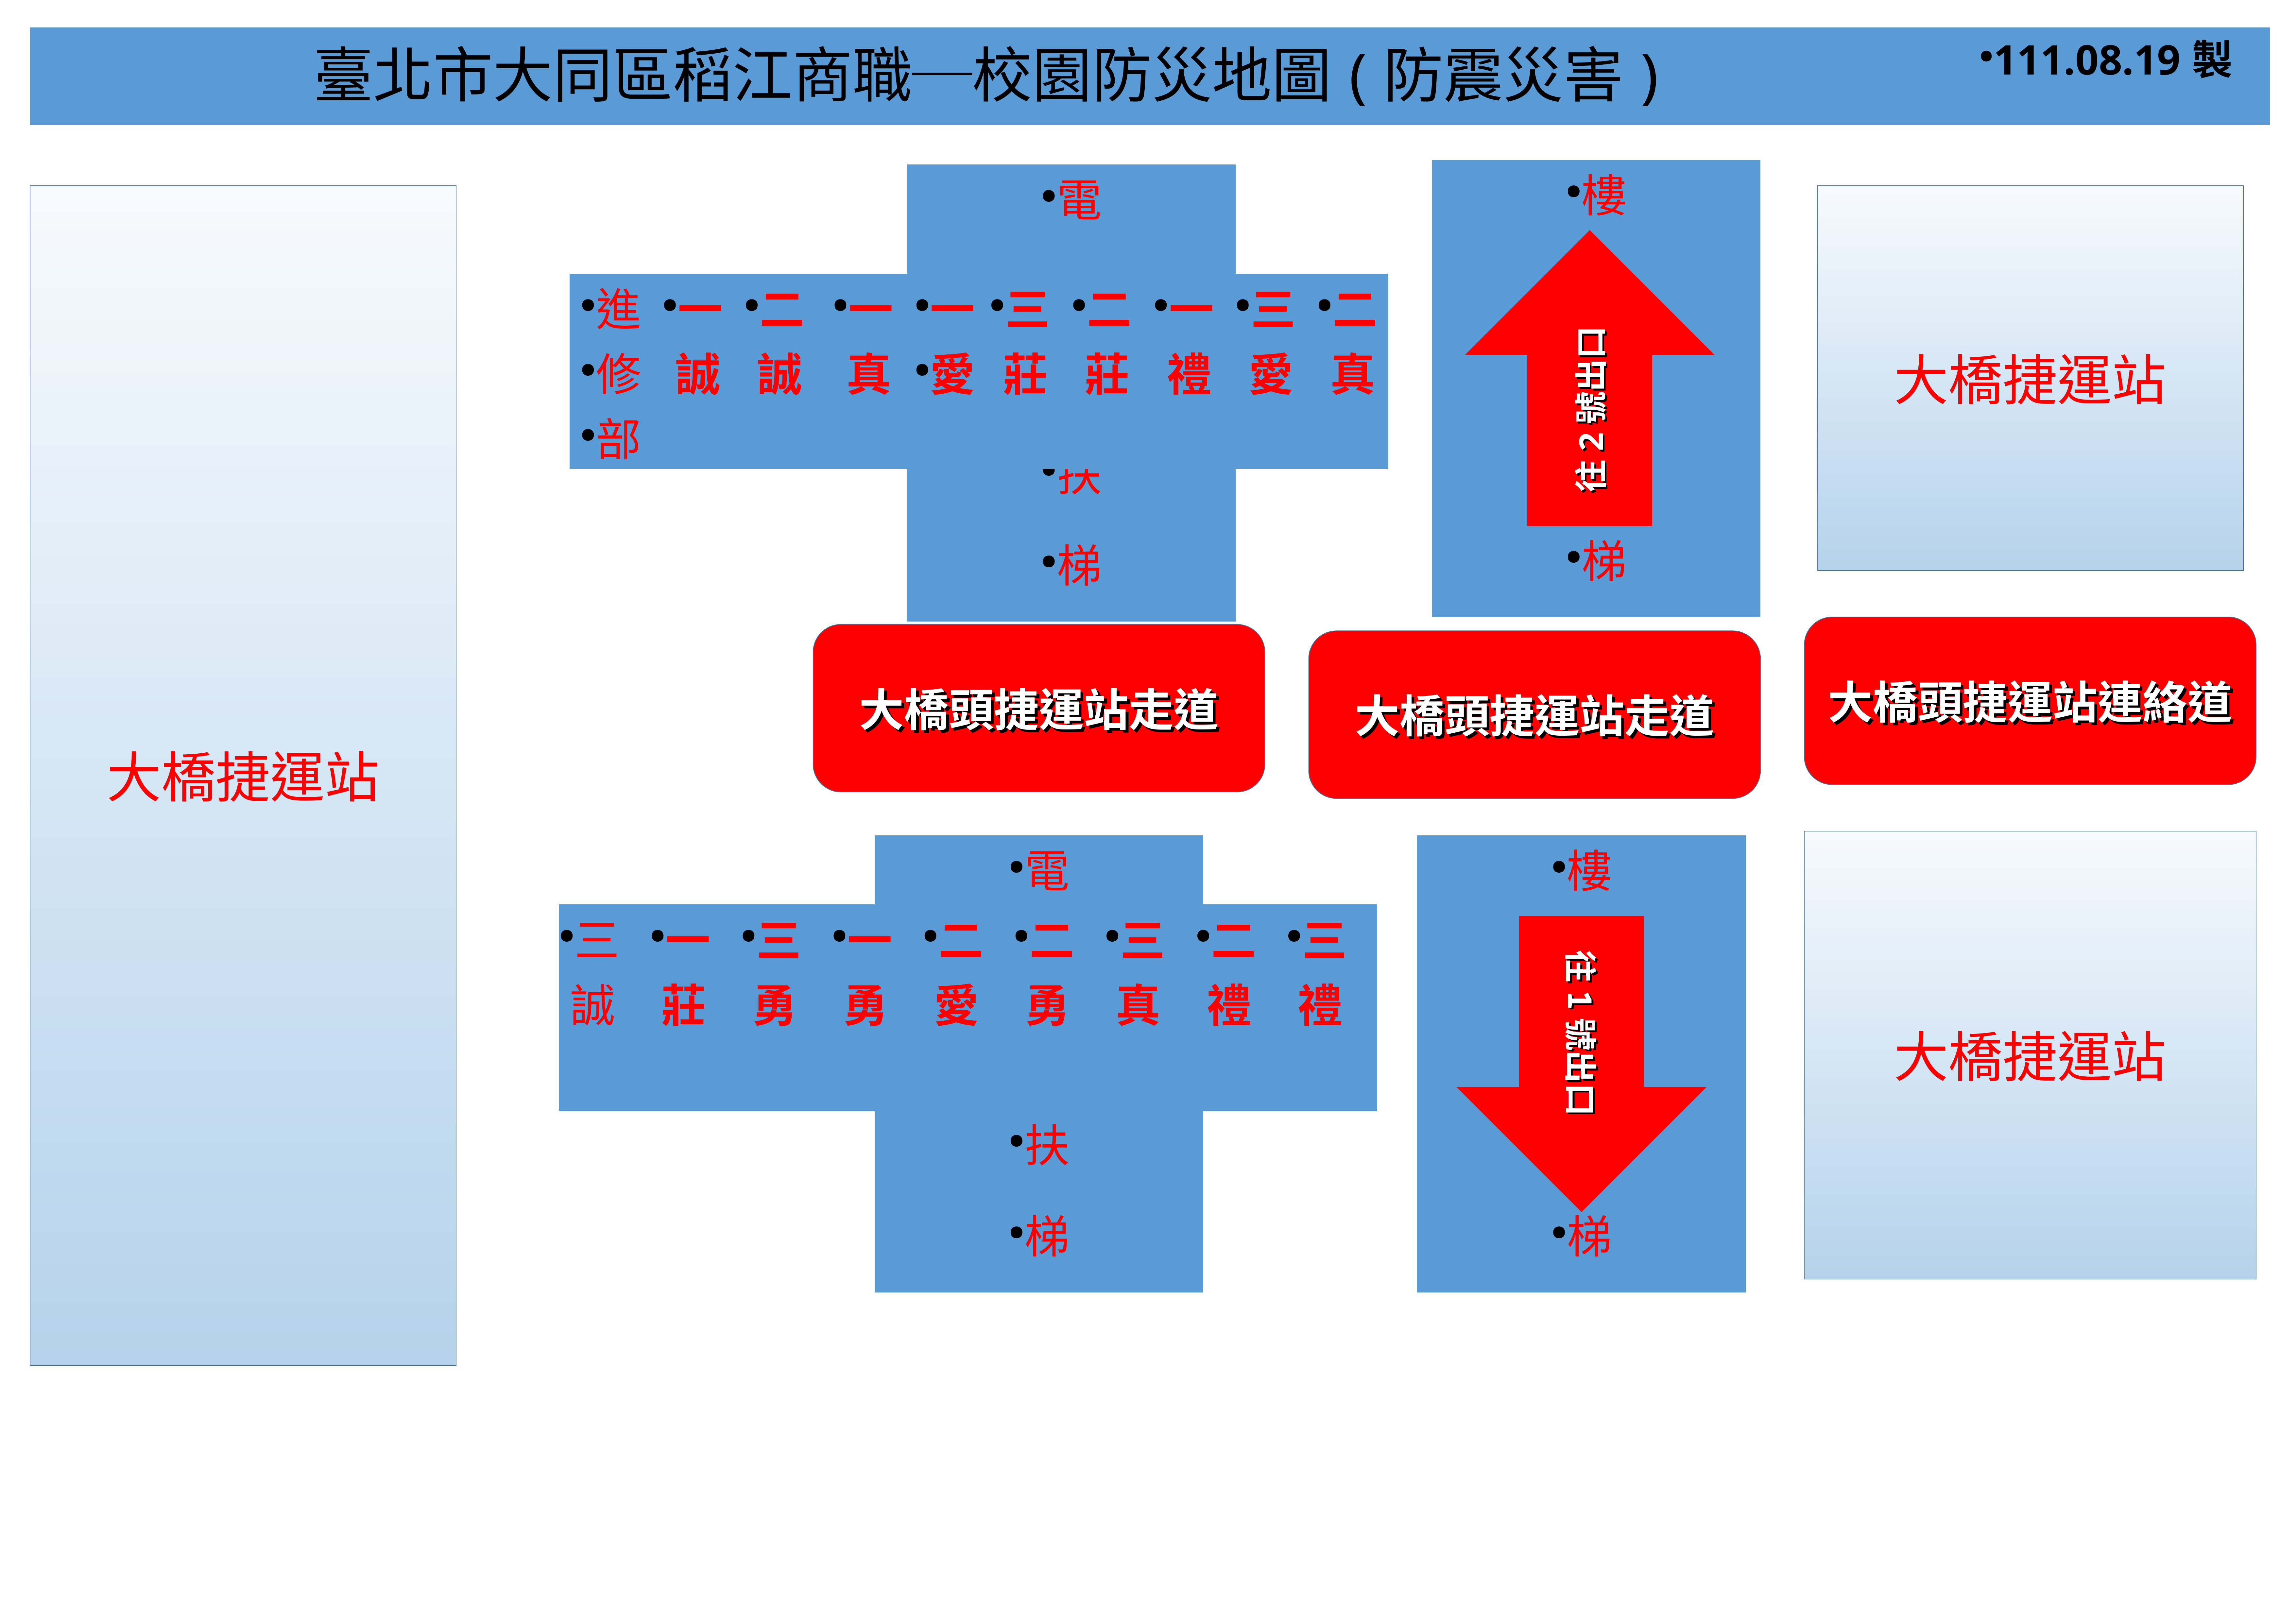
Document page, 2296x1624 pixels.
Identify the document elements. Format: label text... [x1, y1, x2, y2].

table_header 一誠 [651, 274, 733, 469]
table_cell 梯 [1417, 1201, 1746, 1292]
table_cell [1593, 1110, 1746, 1201]
text_box 往2號出口 [1465, 231, 1714, 526]
table_header 一勇 [831, 904, 922, 1111]
table_cell [1652, 434, 1760, 525]
table_header 三禮 [1286, 904, 1377, 1111]
table_header 三勇 [741, 904, 831, 1111]
table_header 二愛 [922, 904, 1013, 1111]
text_box 往1號出口 [1457, 916, 1706, 1212]
table_header 二莊 [1061, 274, 1142, 469]
table_header 二禮 [1195, 904, 1286, 1111]
table_cell 扶 [875, 1111, 1203, 1201]
table_header 樓 [1417, 835, 1746, 927]
table_header 一禮 [1142, 274, 1224, 469]
table_cell [1644, 927, 1746, 1018]
text_box 大橋捷運站 [30, 186, 456, 1365]
table_header 電 [875, 835, 1203, 904]
table_cell 扶 [907, 469, 1236, 530]
table_header 三莊 [979, 274, 1061, 469]
table_header 樓 [1432, 160, 1760, 251]
text_box 大橋捷運站 [1804, 831, 2256, 1279]
table_header 二勇 [1013, 904, 1104, 1111]
table_cell 梯 [1432, 525, 1760, 617]
table_cell [1417, 927, 1519, 1018]
table_header 一 愛 [911, 274, 979, 469]
text_box 大橋捷運站 [1817, 186, 2243, 571]
table_header 111.08.19製 [1942, 27, 2270, 125]
table_header 三愛 [1224, 274, 1306, 469]
table_header 電 [907, 164, 1236, 256]
text_box 大橋頭捷運站走道 [1309, 631, 1761, 799]
table_cell [1652, 343, 1760, 434]
table_cell 梯 [875, 1201, 1203, 1292]
table_header 二真 [1306, 274, 1388, 469]
table_header 二誠 [733, 274, 815, 469]
table_cell [1417, 1110, 1570, 1201]
text_box 大橋頭捷運站連絡道 [1804, 617, 2256, 785]
table_header 臺北市大同區稻江商職─校園防災地圖(防震災害) [30, 27, 1942, 125]
table_cell [1611, 251, 1760, 343]
table_cell [907, 256, 1236, 274]
table_cell [1644, 1018, 1746, 1110]
table_header 三真 [1104, 904, 1195, 1111]
table_cell [1432, 251, 1568, 343]
table_cell [1417, 1018, 1519, 1110]
table_header 一莊 [650, 904, 741, 1111]
text_box 大橋頭捷運站走道 [813, 624, 1265, 792]
table_header 三誠 [559, 904, 650, 1111]
table_header 一真 [815, 274, 911, 469]
table_cell [1432, 343, 1528, 434]
table_cell 梯 [907, 530, 1236, 622]
table_header 進 修 部 [570, 274, 651, 469]
table_cell [1432, 434, 1528, 525]
